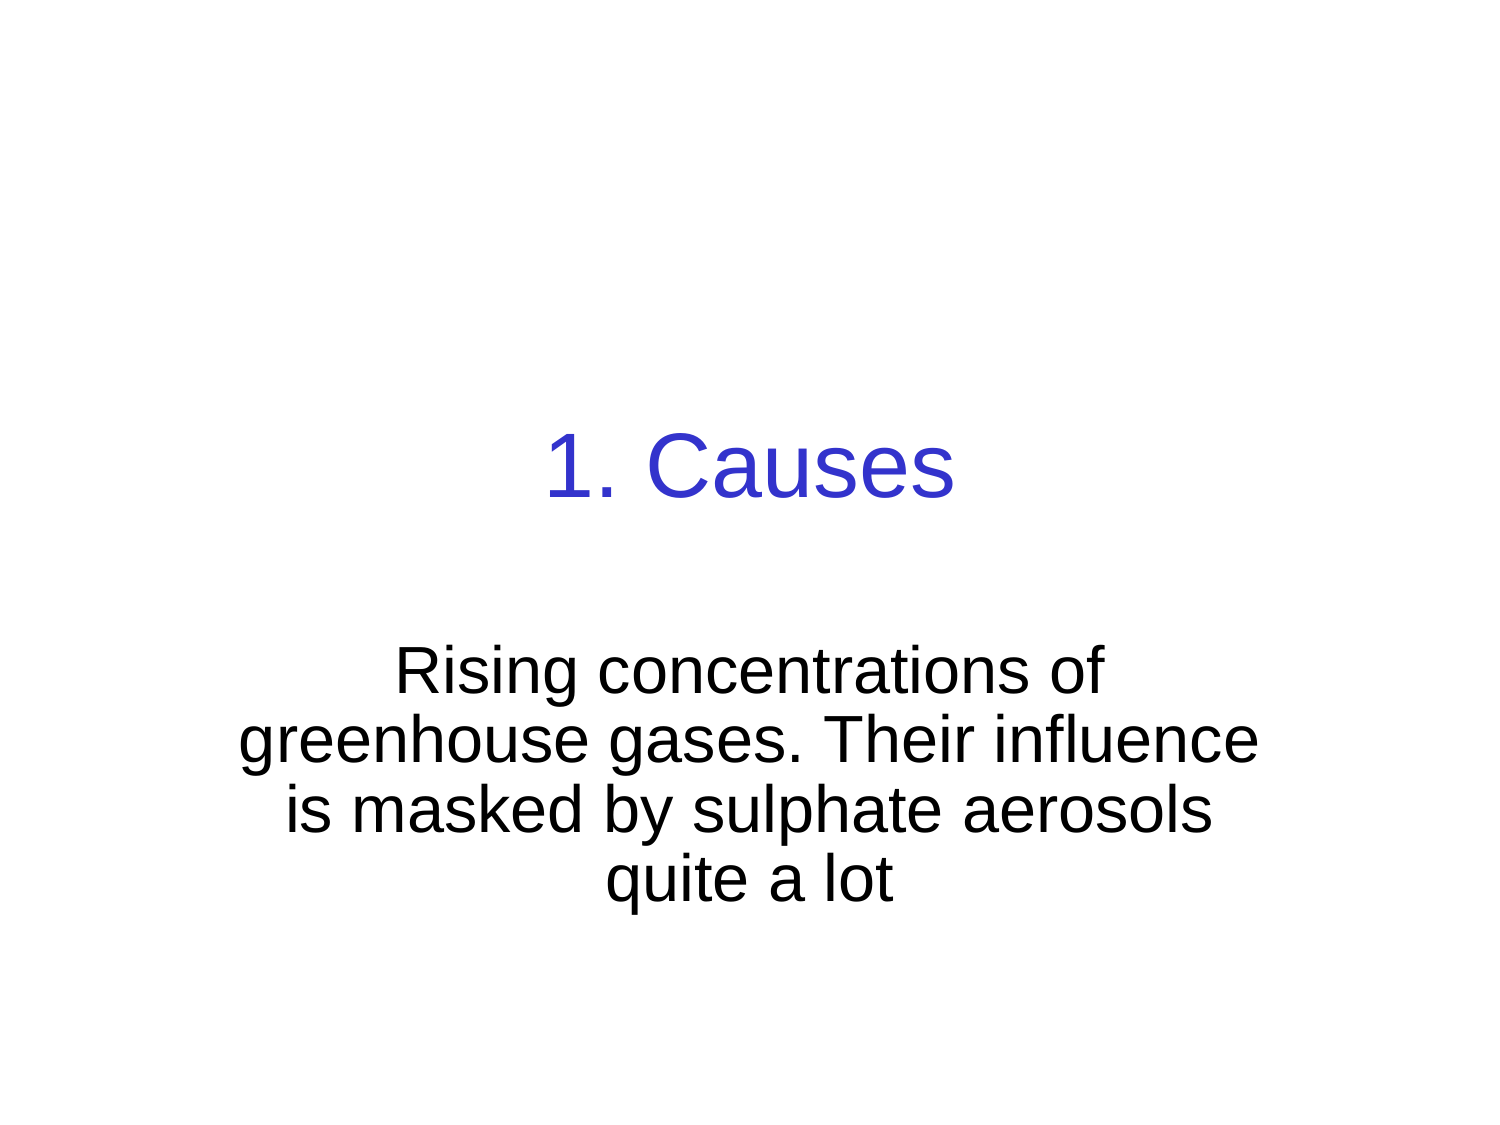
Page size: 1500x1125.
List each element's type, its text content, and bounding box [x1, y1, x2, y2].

title 1. Causes [112, 374, 1388, 563]
subtitle Rising concentrations of greenhouse gases. Their influence is masked by sulphate aerosols quite a lot [225, 637, 1276, 926]
